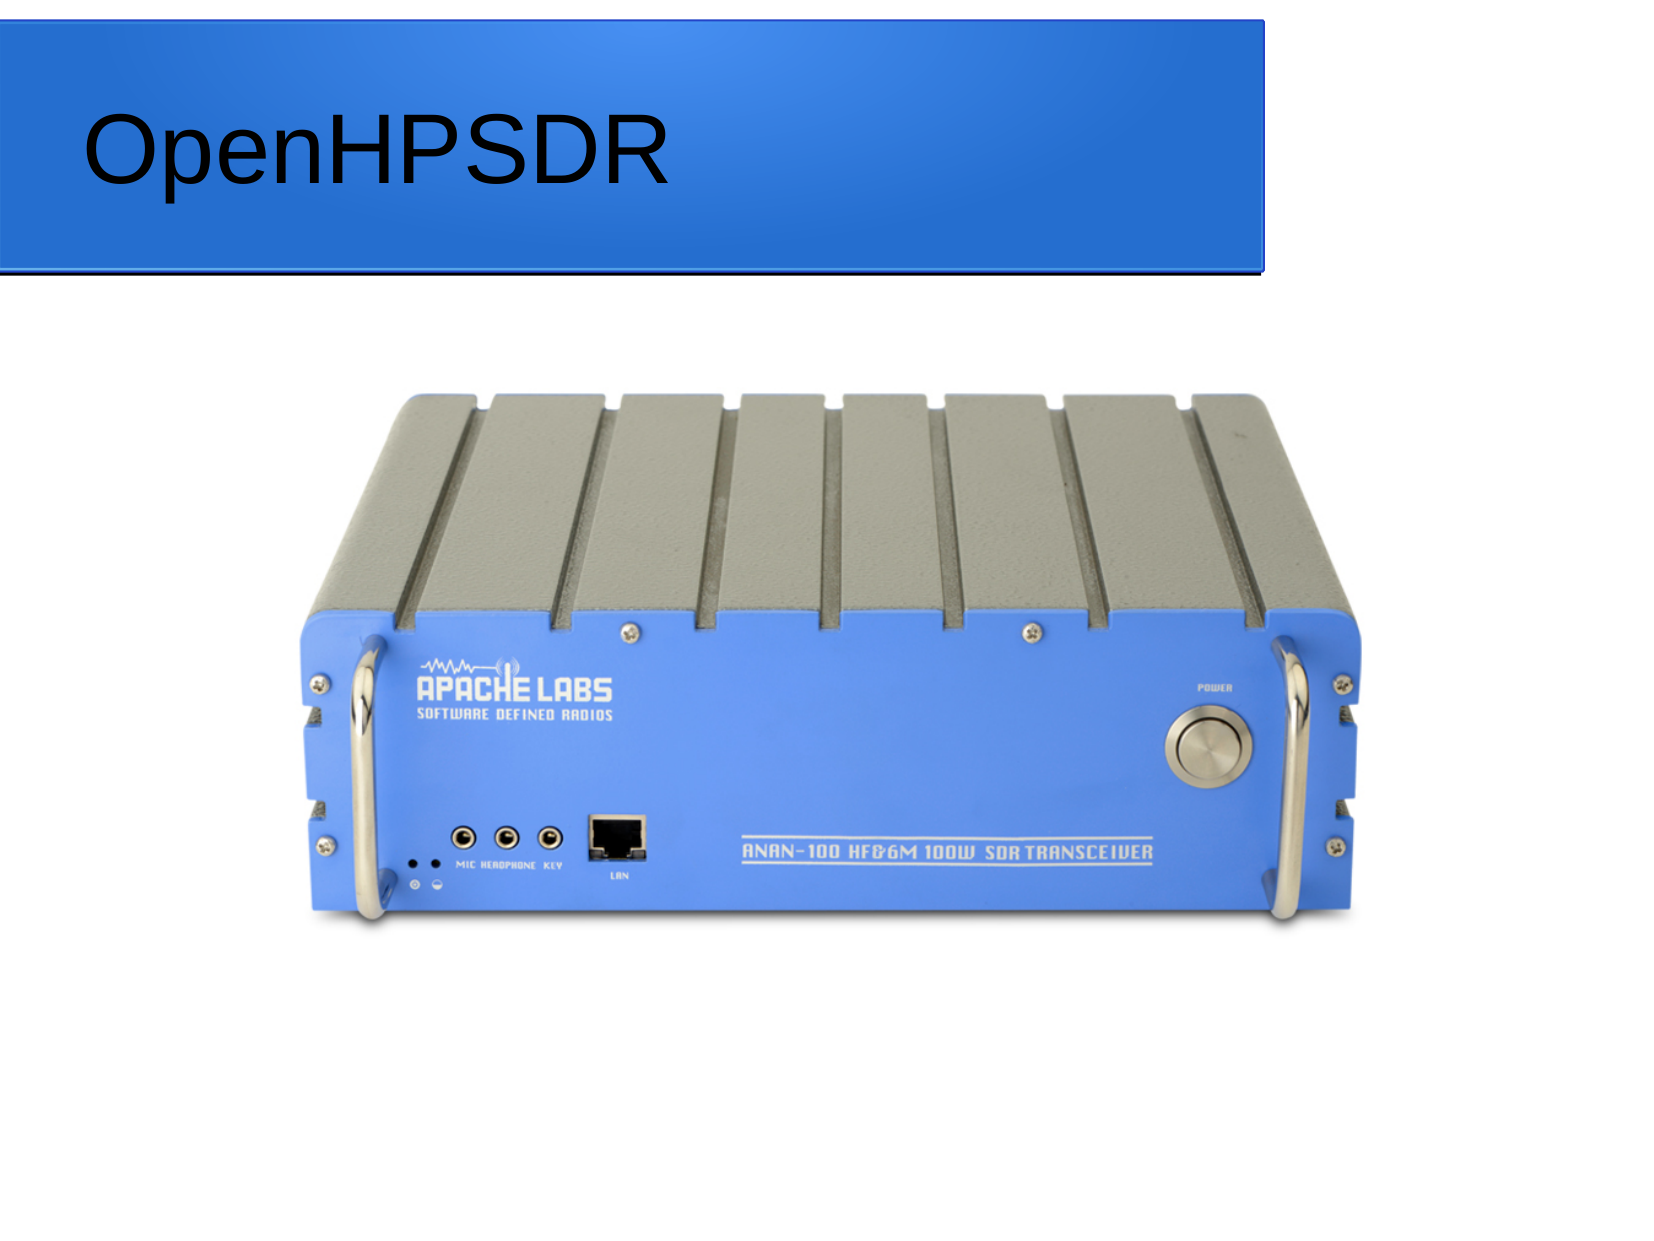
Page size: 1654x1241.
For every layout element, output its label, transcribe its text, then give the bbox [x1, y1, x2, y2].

picture [275, 299, 1379, 1019]
title OpenHPSDR [82, 47, 1235, 252]
